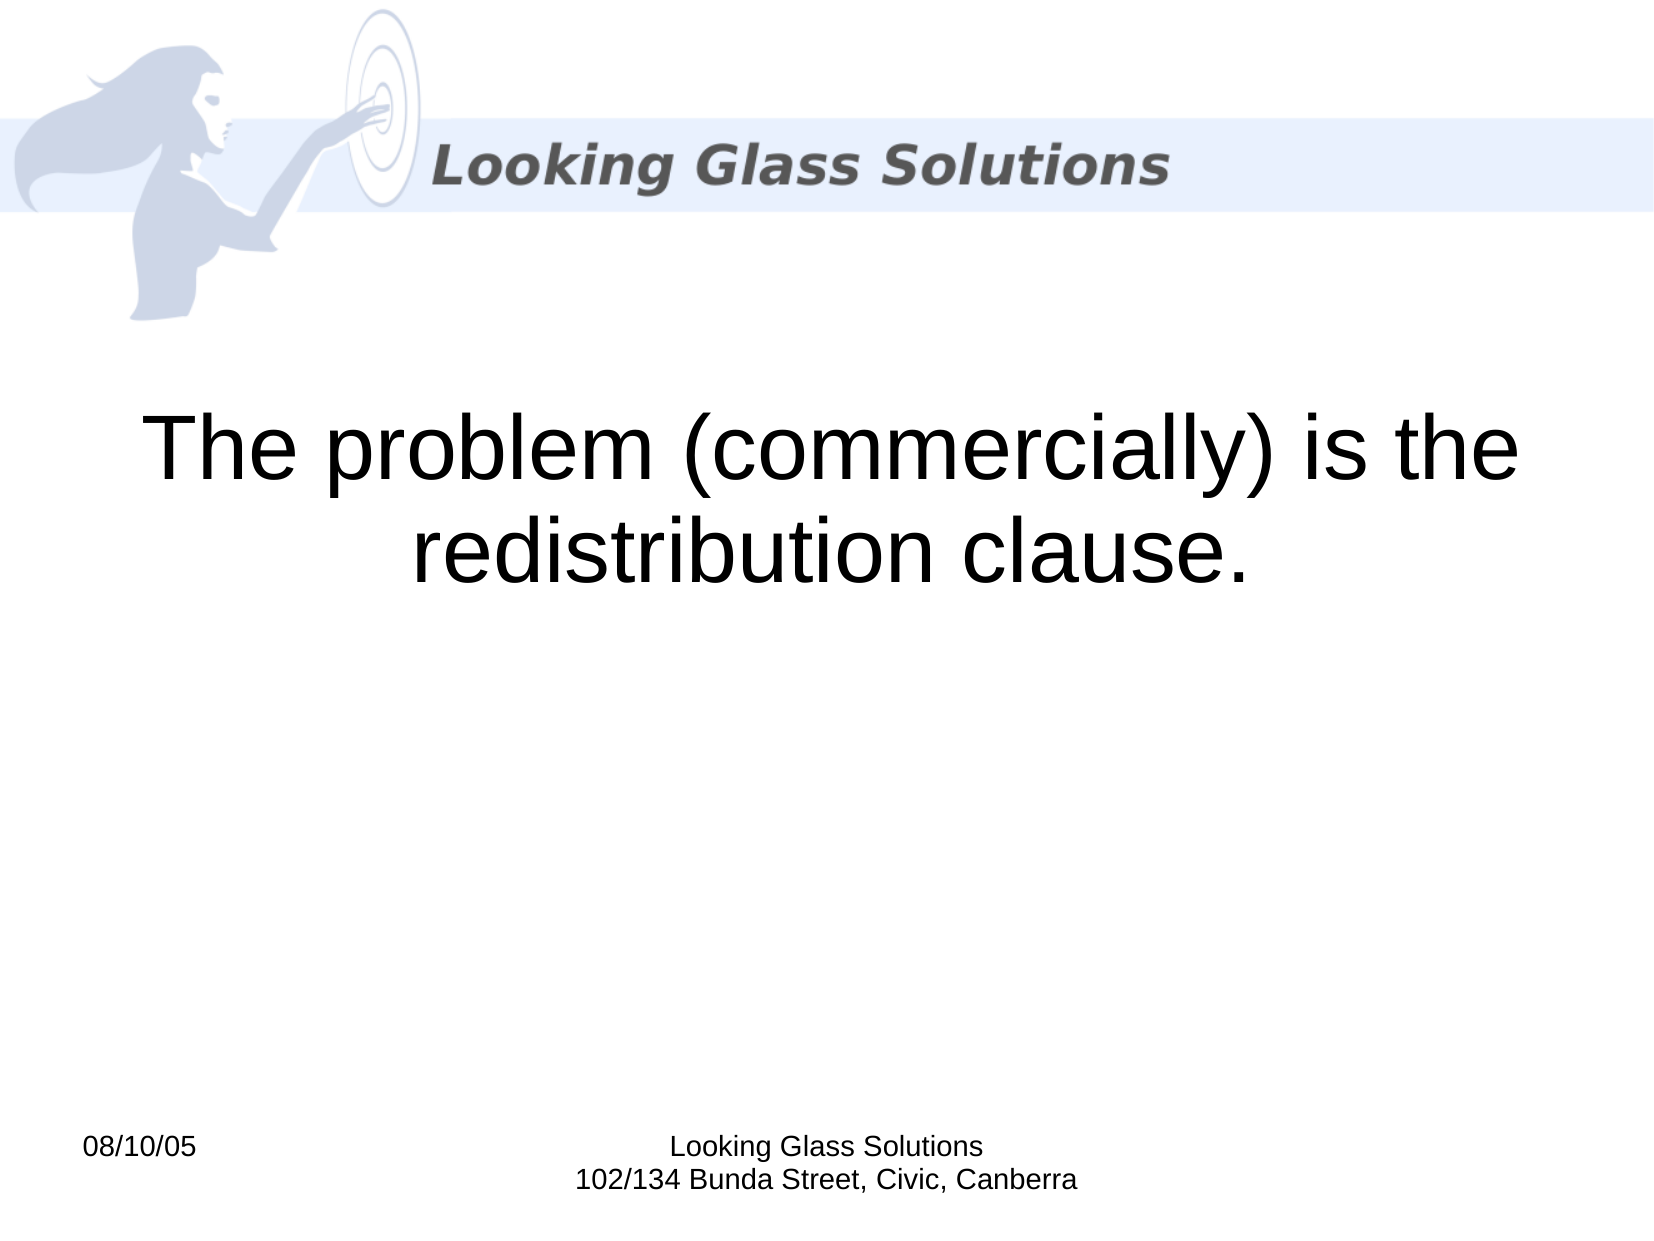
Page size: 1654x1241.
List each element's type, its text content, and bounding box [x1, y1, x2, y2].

title The problem (commercially) is the redistribution clause. [88, 395, 1577, 603]
picture [0, 0, 1654, 325]
